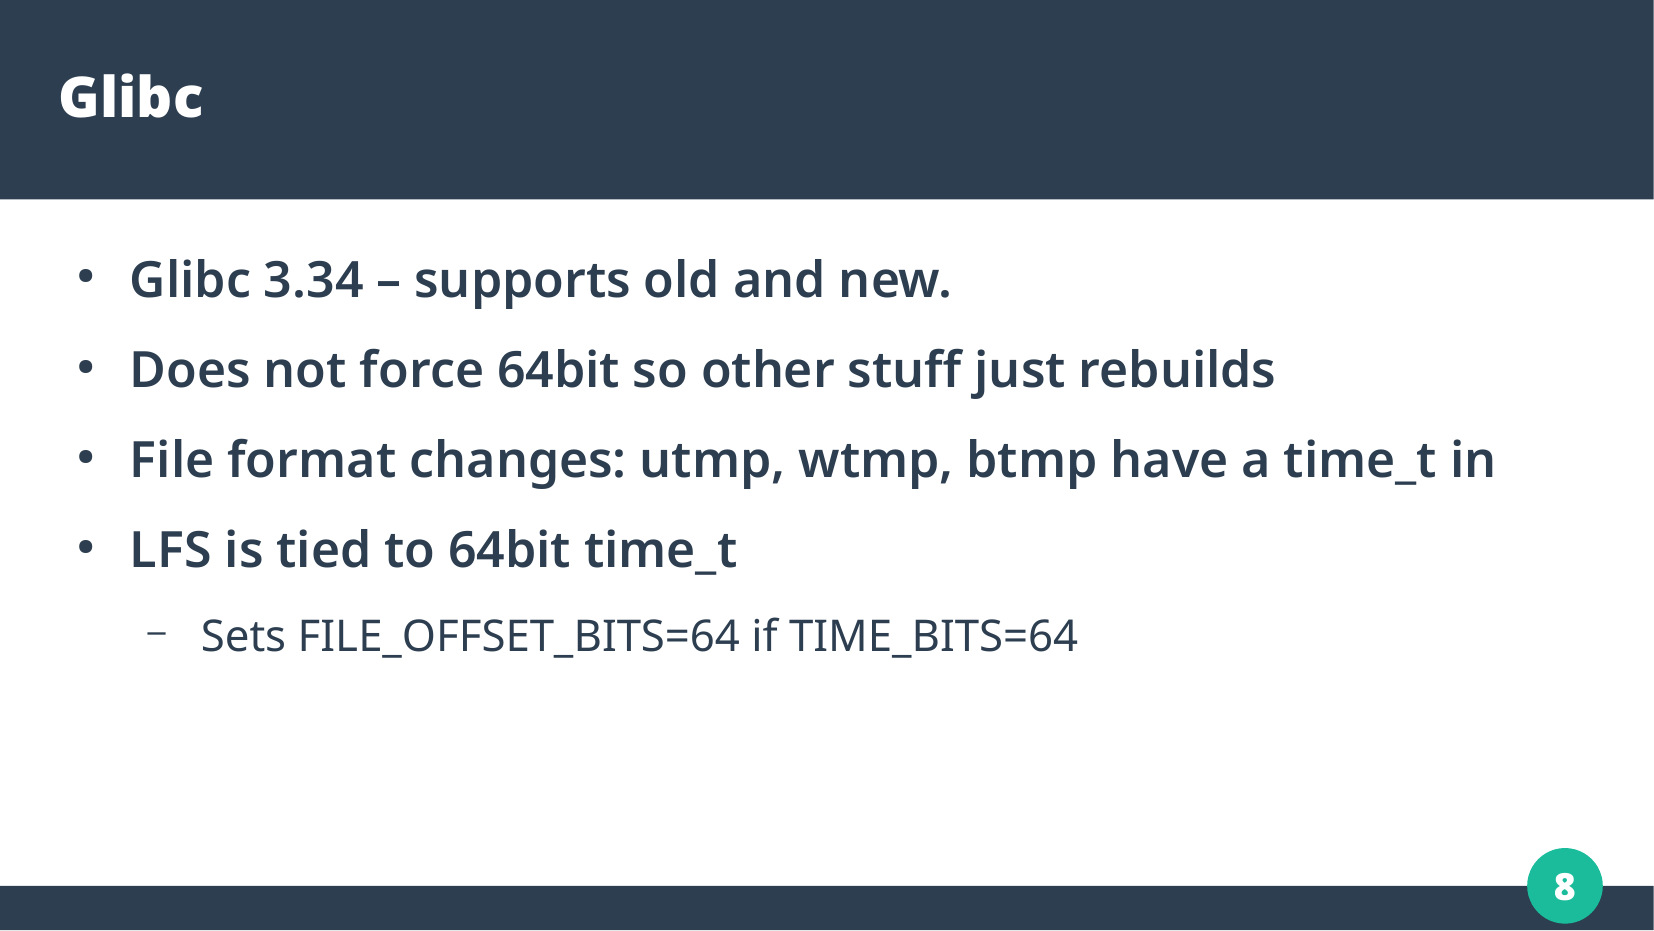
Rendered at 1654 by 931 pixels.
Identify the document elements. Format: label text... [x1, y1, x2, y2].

list Glibc 3.34 – supports old and new. Does not force 64bit so other stuff just rebuilds File format changes: utmp, wtmp, btmp have a time_t in LFS is tied to 64bit time_t Sets FILE_OFFSET_BITS=64 if TIME_BITS=64 [59, 243, 1595, 864]
title Glibc [59, 37, 1595, 155]
